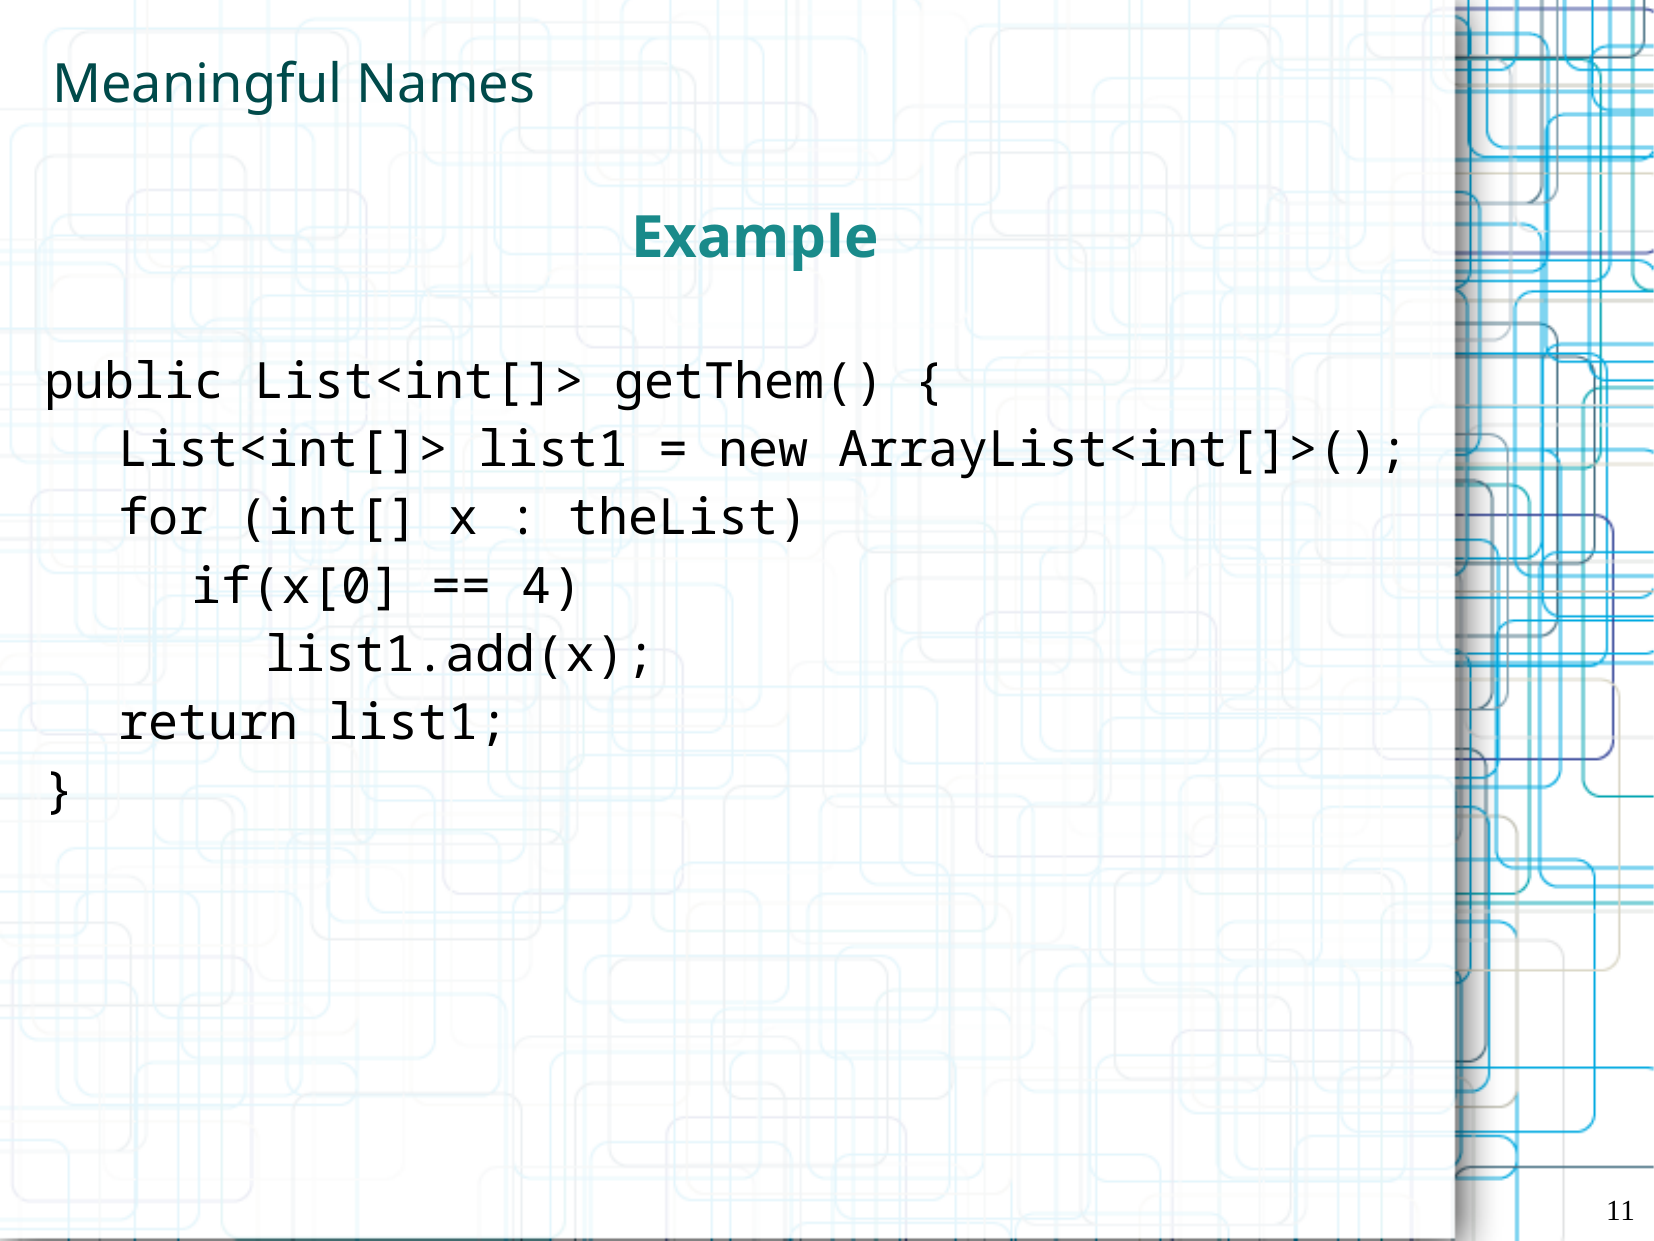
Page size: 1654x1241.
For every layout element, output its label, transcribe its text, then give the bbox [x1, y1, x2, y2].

text_box public List<int[]> getThem() { List<int[]> list1 = new ArrayList<int[]>(); for (int[] x : theList) if(x[0] == 4) list1.add(x); return list1; } [29, 337, 1447, 857]
picture [0, 0, 1654, 1241]
text_box Meaningful Names [37, 37, 676, 113]
text_box Example [436, 187, 1074, 287]
